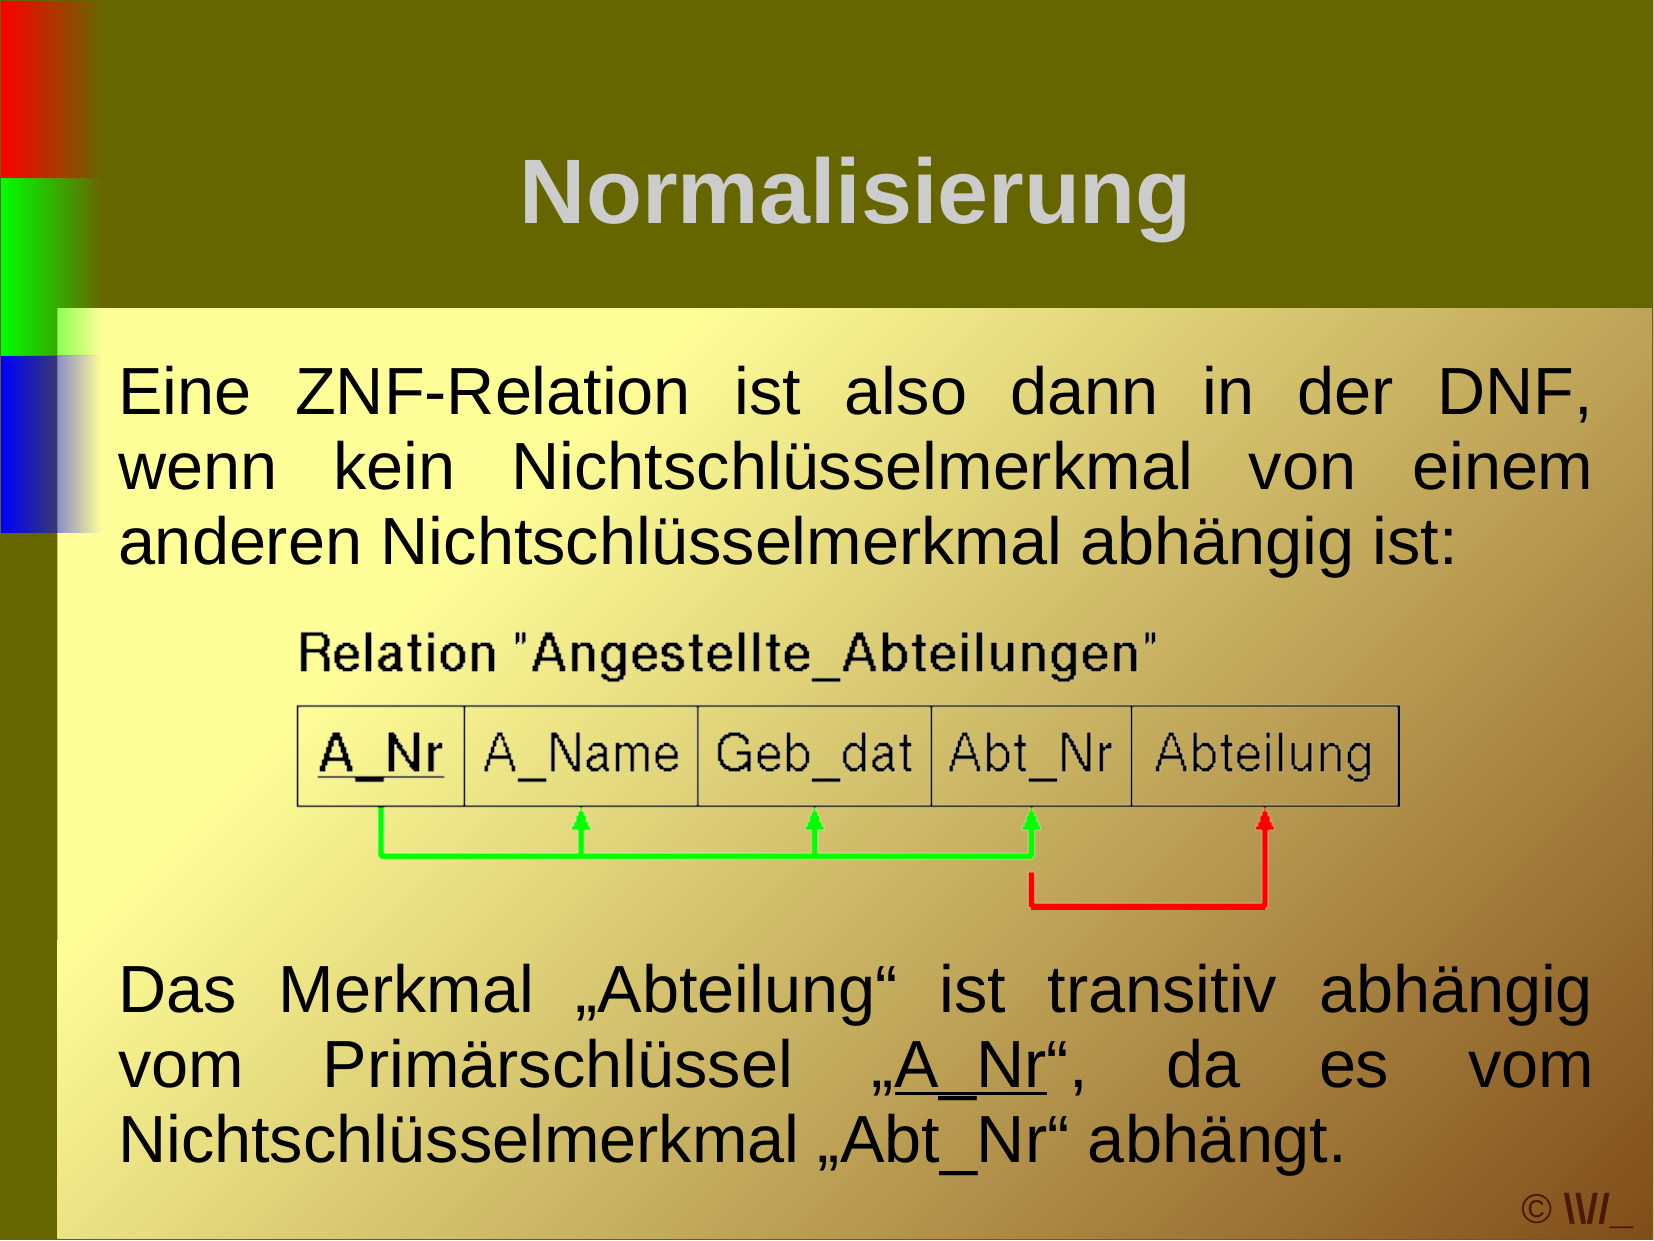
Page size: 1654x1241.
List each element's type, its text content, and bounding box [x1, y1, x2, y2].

list Eine ZNF-Relation ist also dann in der DNF, wenn kein Nichtschlüsselmerkmal von einem anderen Nichtschlüsselmerkmal abhängig ist: Das Merkmal „Abteilung“ ist transitiv abhängig vom Primärschlüssel „A_Nr“, da es vom Nichtschlüsselmerkmal „Abt_Nr“ abhängt. [118, 354, 1595, 1177]
title Normalisierung [118, 95, 1595, 289]
picture [295, 620, 1400, 910]
